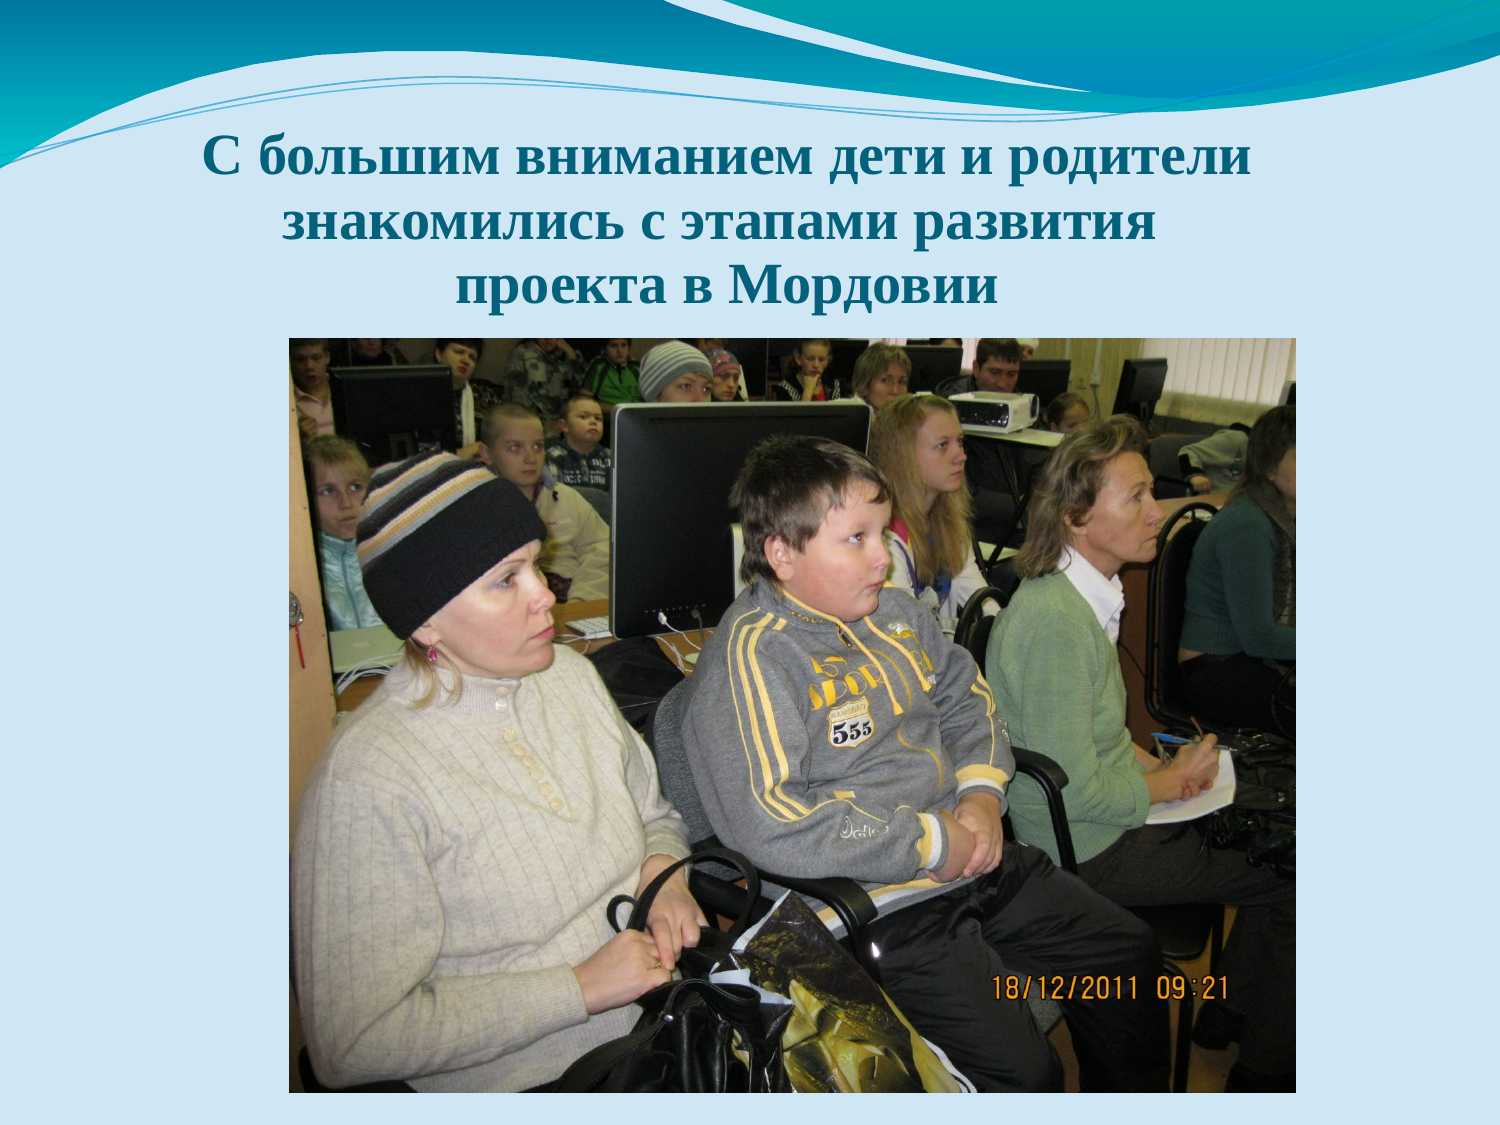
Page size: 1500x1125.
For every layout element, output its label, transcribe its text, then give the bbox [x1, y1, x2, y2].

picture [289, 338, 1296, 1093]
title С большим вниманием дети и родители знакомились с этапами развития проекта в Мордовии [29, 115, 1425, 339]
